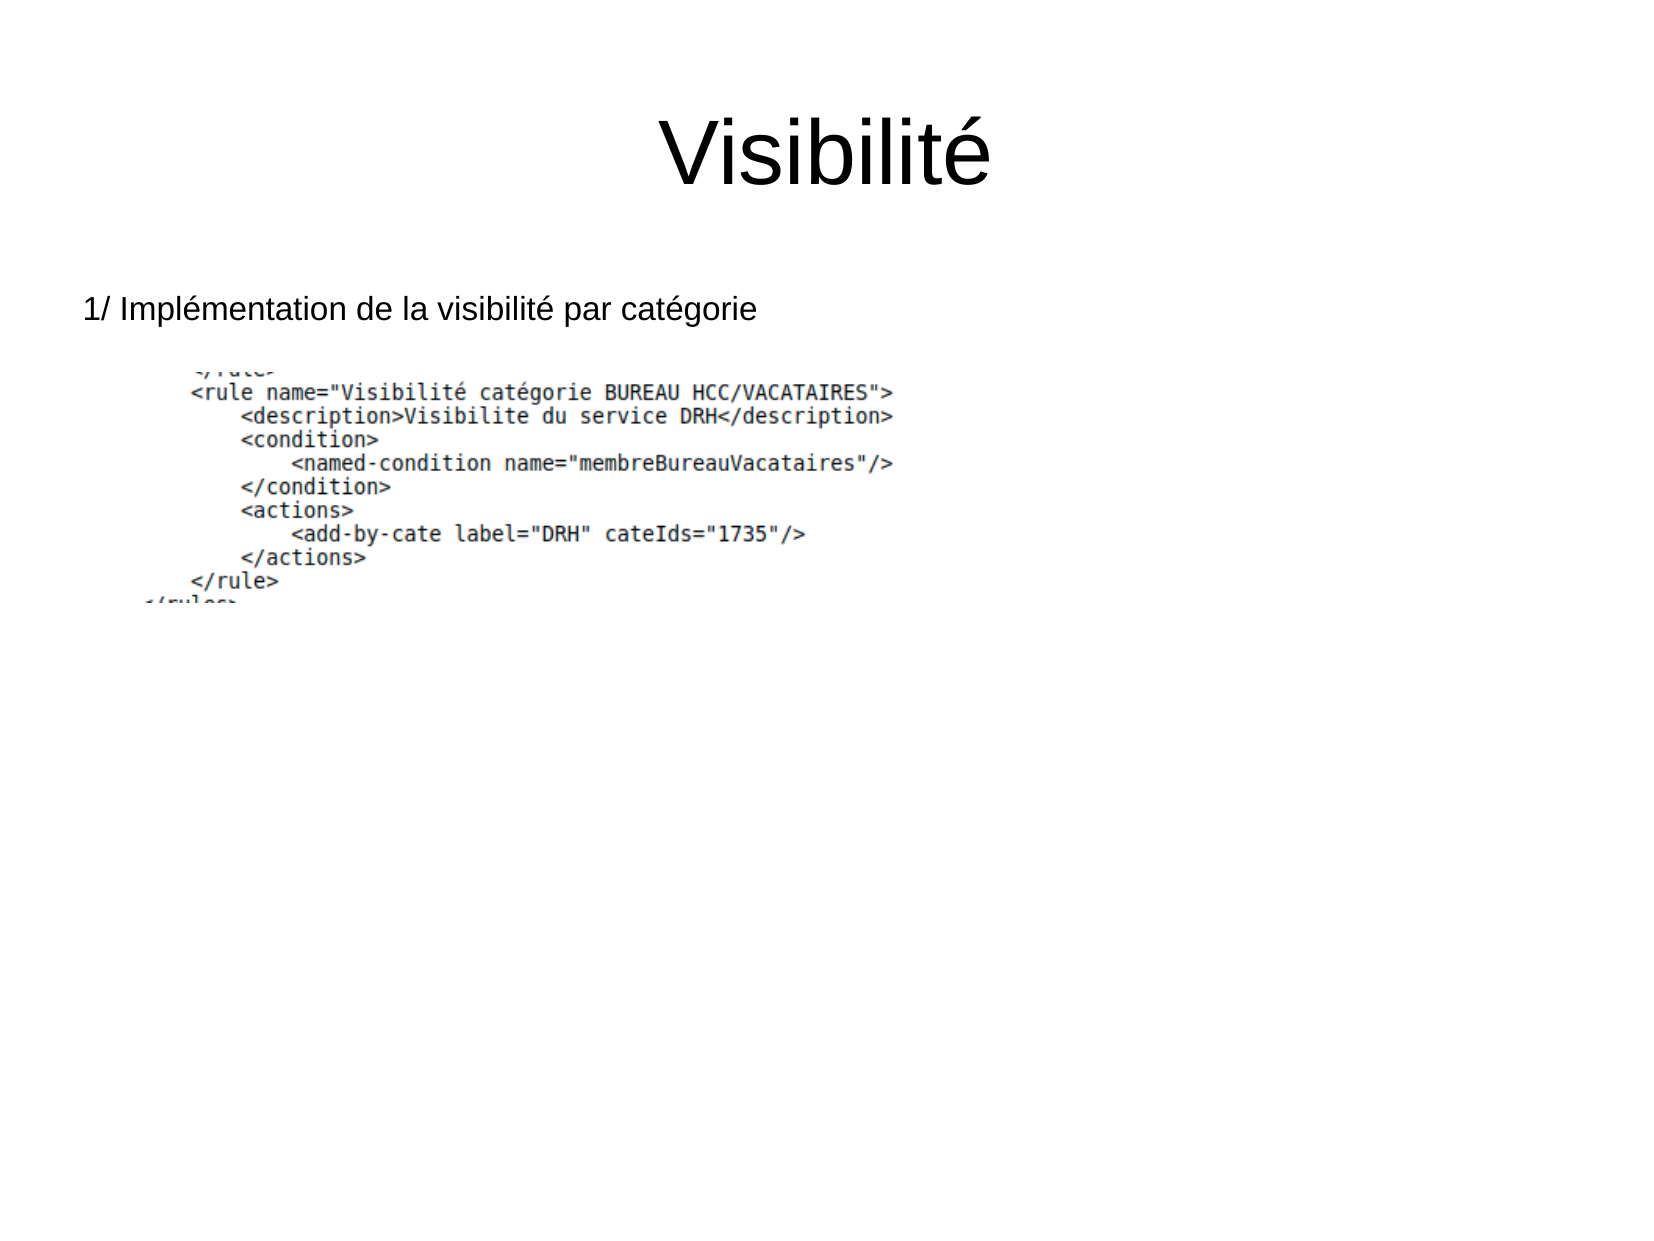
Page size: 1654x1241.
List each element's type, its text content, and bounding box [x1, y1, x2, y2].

title Visibilité [82, 49, 1571, 257]
list 1/ Implémentation de la visibilité par catégorie [82, 290, 1571, 497]
picture [94, 372, 974, 603]
